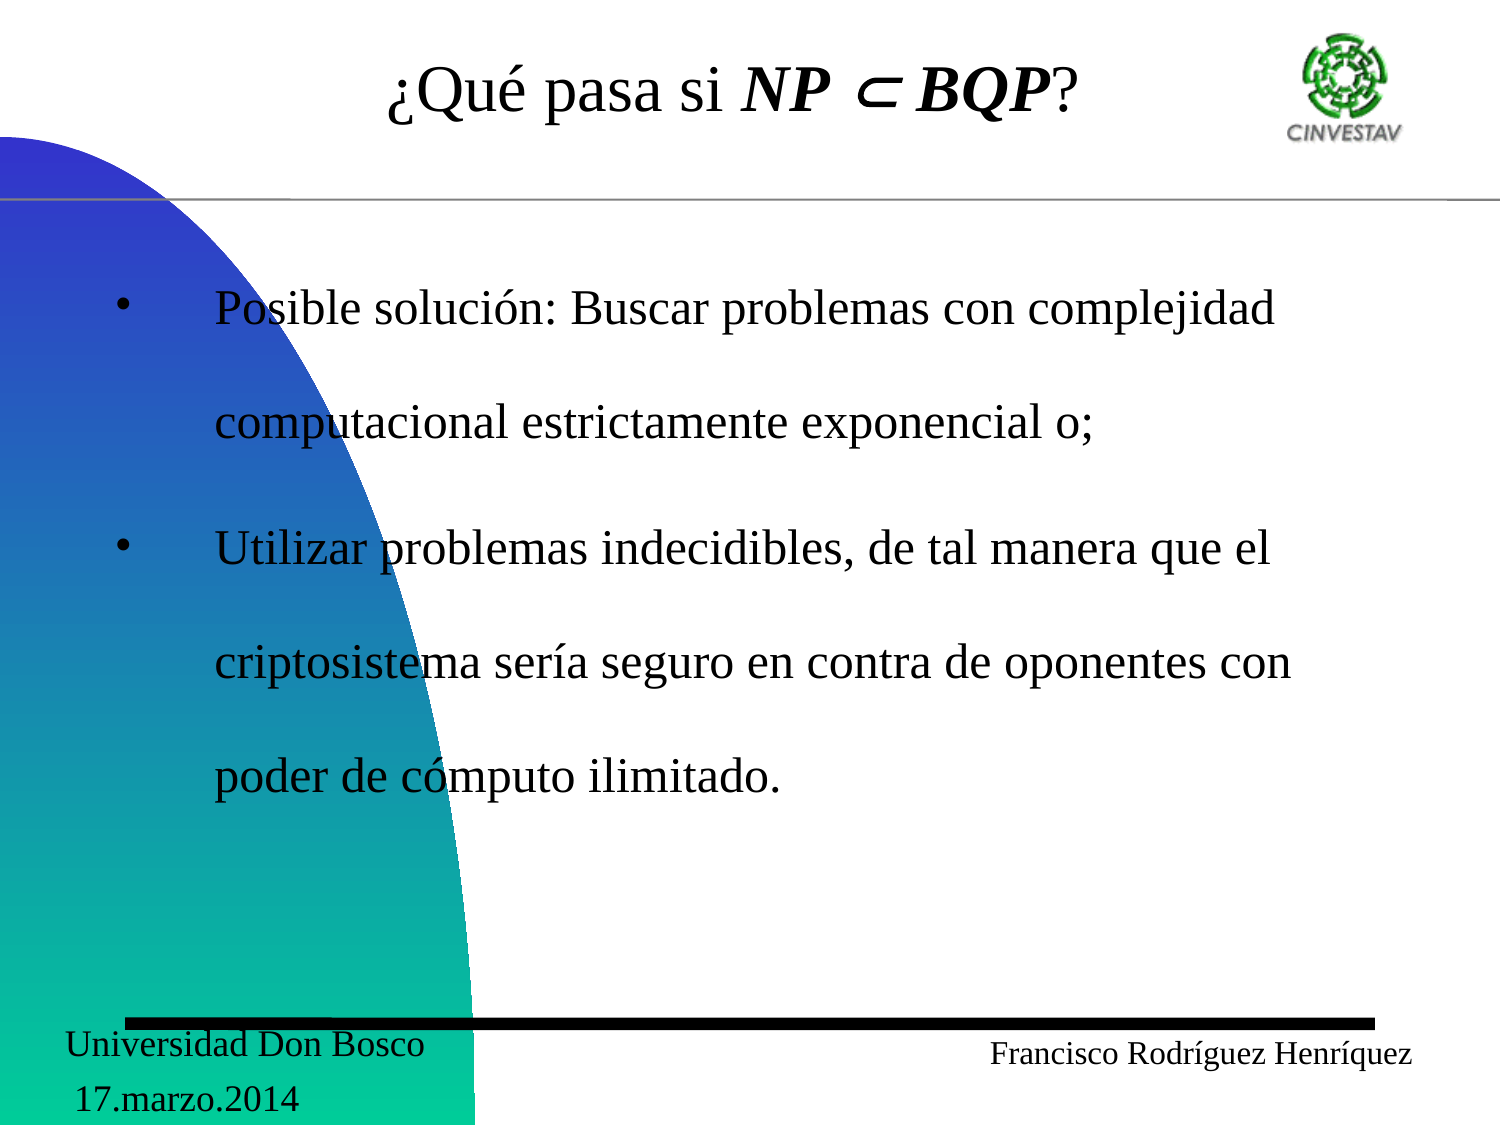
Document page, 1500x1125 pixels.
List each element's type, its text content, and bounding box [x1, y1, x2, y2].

text_box Posible solución: Buscar problemas con complejidad computacional estrictamente exponencial o; Utilizar problemas indecidibles, de tal manera que el criptosistema sería seguro en contra de oponentes con poder de cómputo ilimitado. [99, 212, 1413, 1013]
text_box ¿Qué pasa si NP  BQP? [75, 37, 1426, 225]
